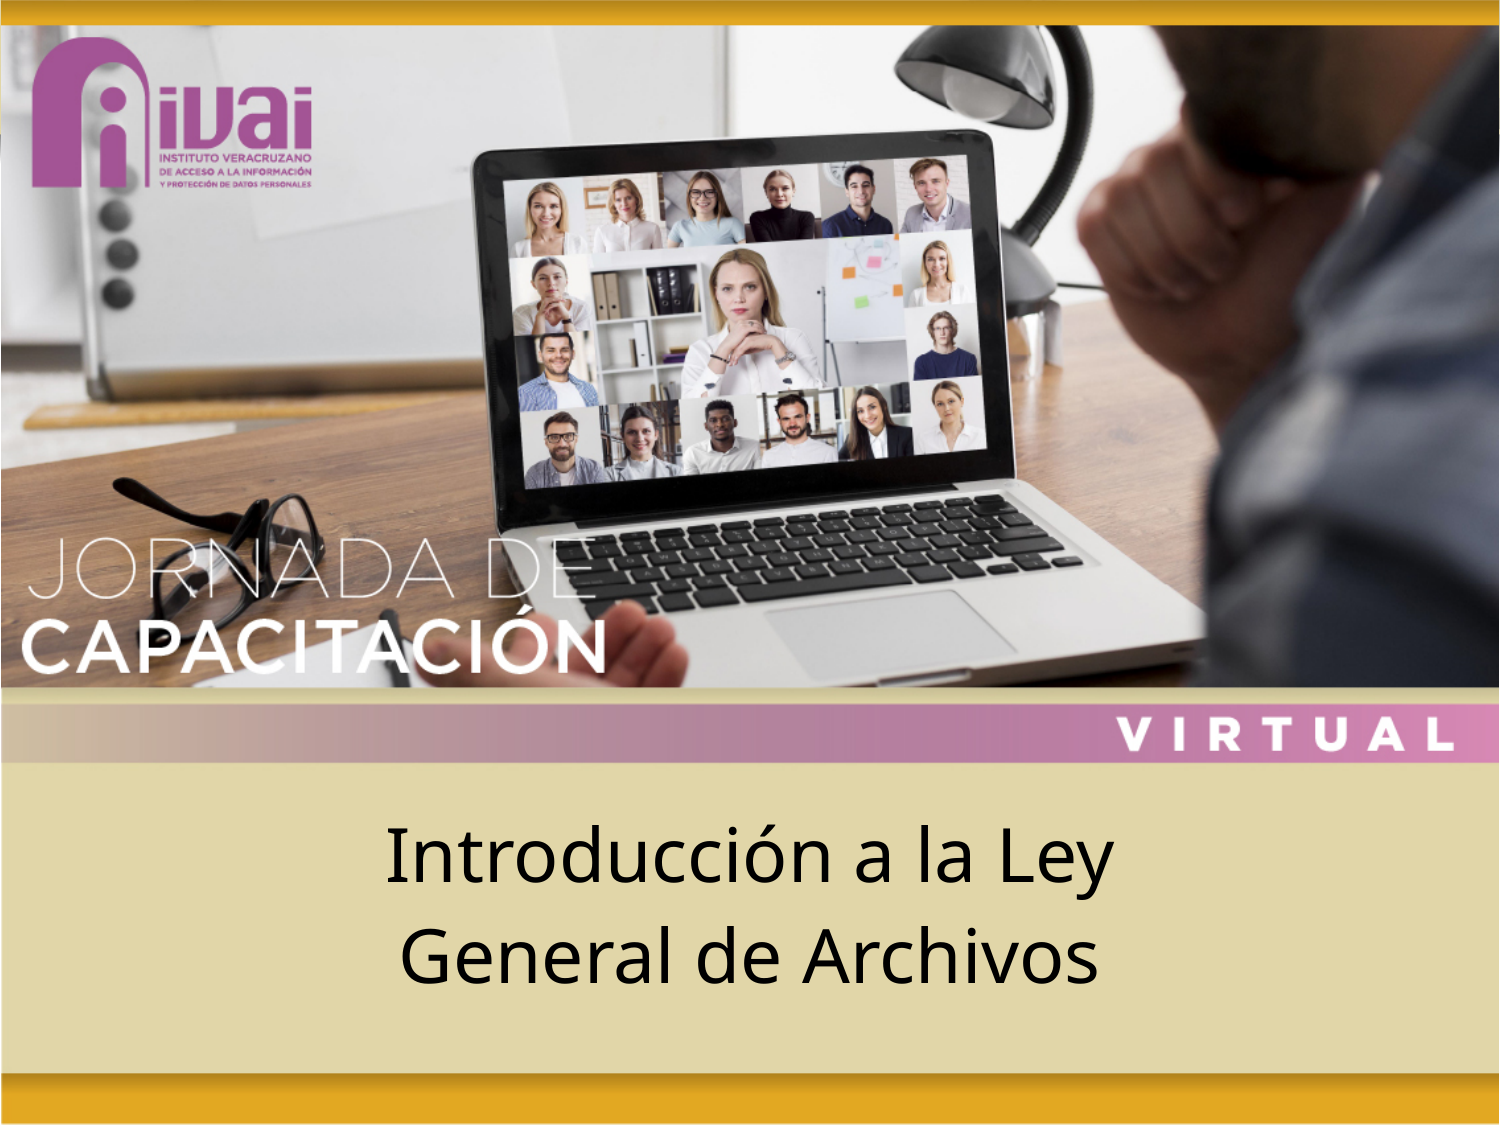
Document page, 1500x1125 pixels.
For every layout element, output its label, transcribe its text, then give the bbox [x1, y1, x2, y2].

picture [1, 0, 1499, 1125]
subtitle Introducción a la Ley General de Archivos [187, 810, 1313, 1055]
